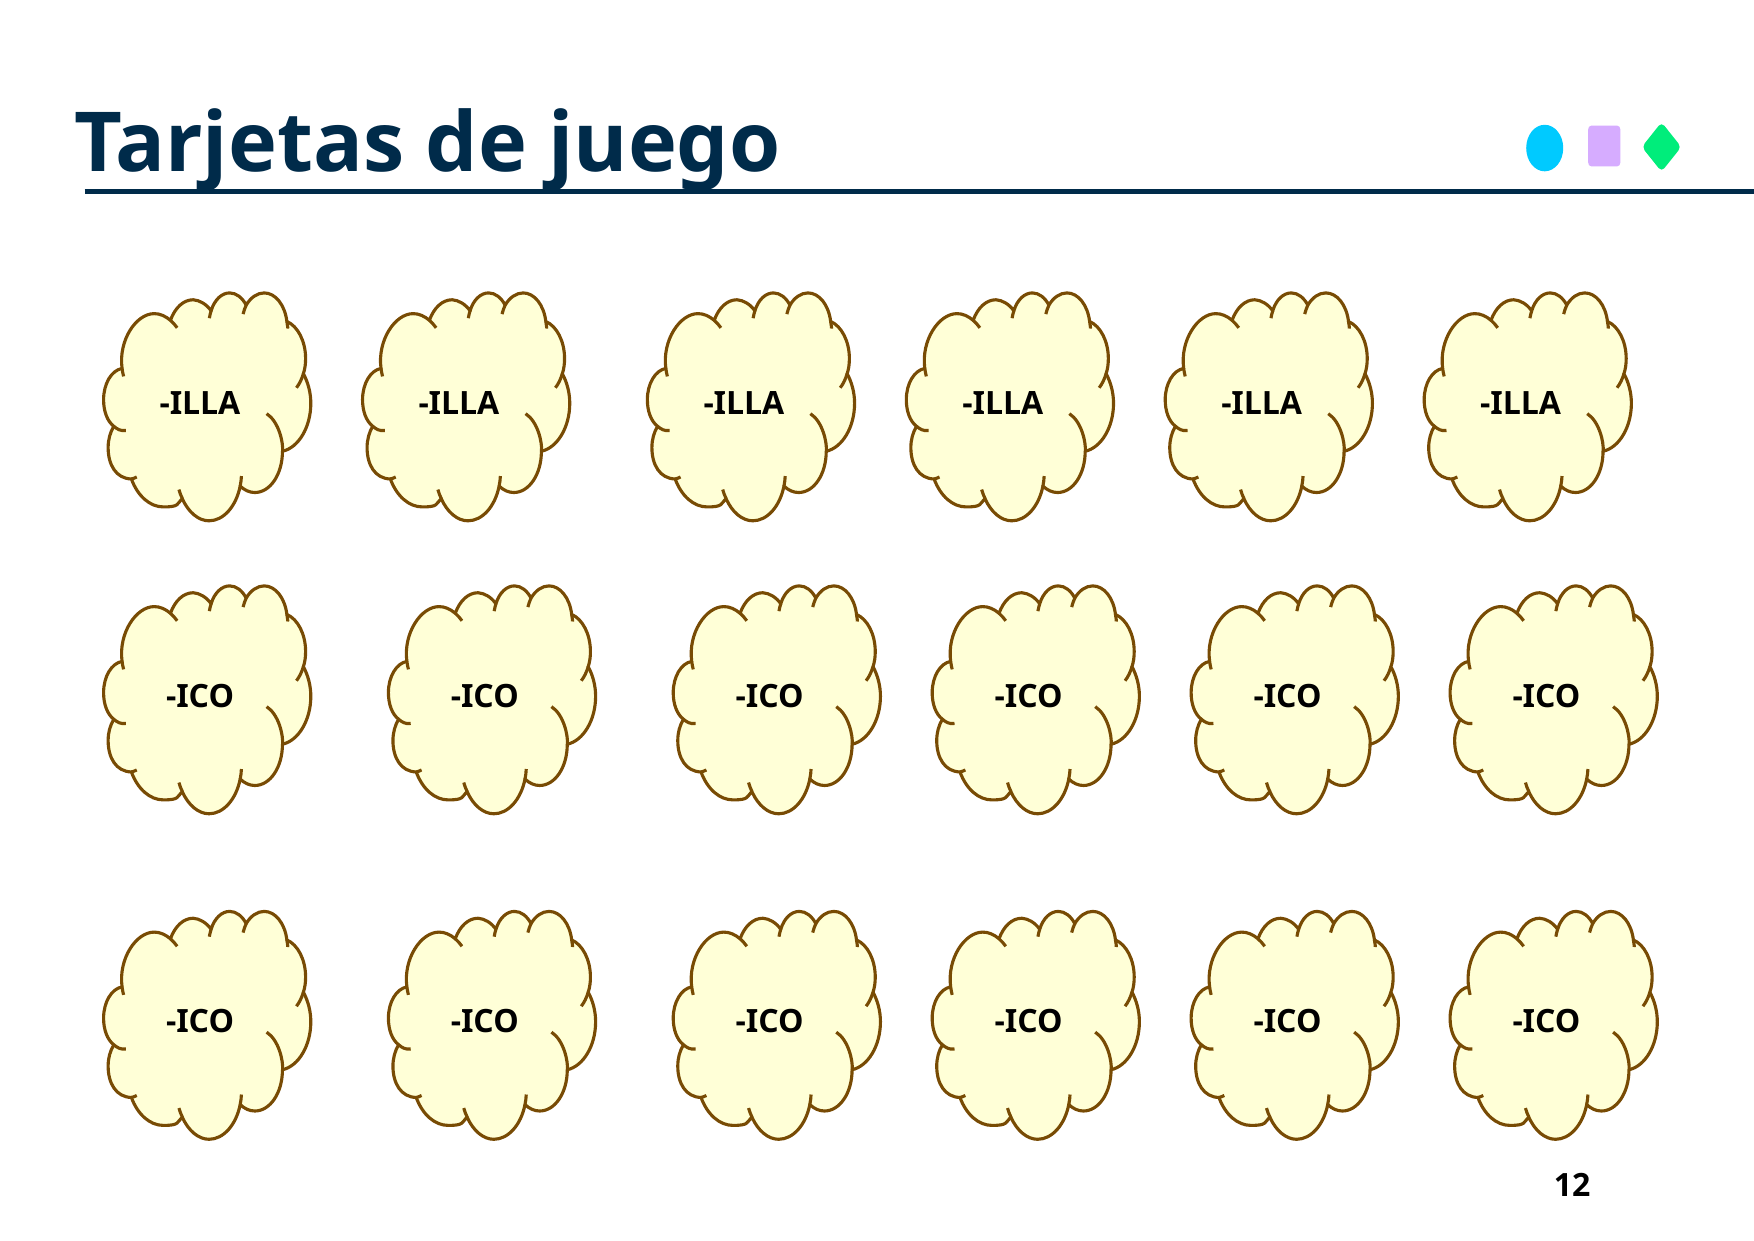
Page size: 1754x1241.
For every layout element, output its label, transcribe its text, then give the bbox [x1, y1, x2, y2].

text_box -ICO [388, 911, 596, 1140]
text_box -ICO [932, 585, 1140, 814]
text_box -ICO [103, 911, 311, 1140]
text_box -ILLA [362, 292, 570, 521]
title Tarjetas de juego [74, 32, 1404, 196]
text_box -ICO [1191, 911, 1399, 1140]
text_box -ILLA [647, 292, 855, 521]
text_box -ICO [673, 585, 881, 814]
text_box -ICO [1191, 585, 1399, 814]
text_box -ICO [1450, 585, 1658, 814]
text_box -ICO [1450, 911, 1658, 1140]
text_box -ICO [388, 585, 596, 814]
text_box -ICO [932, 911, 1140, 1140]
text_box -ILLA [906, 292, 1114, 521]
text_box -ILLA [1424, 292, 1632, 521]
text_box -ICO [673, 911, 881, 1140]
text_box -ILLA [1165, 292, 1373, 521]
text_box -ICO [103, 585, 311, 814]
text_box -ILLA [103, 292, 311, 521]
